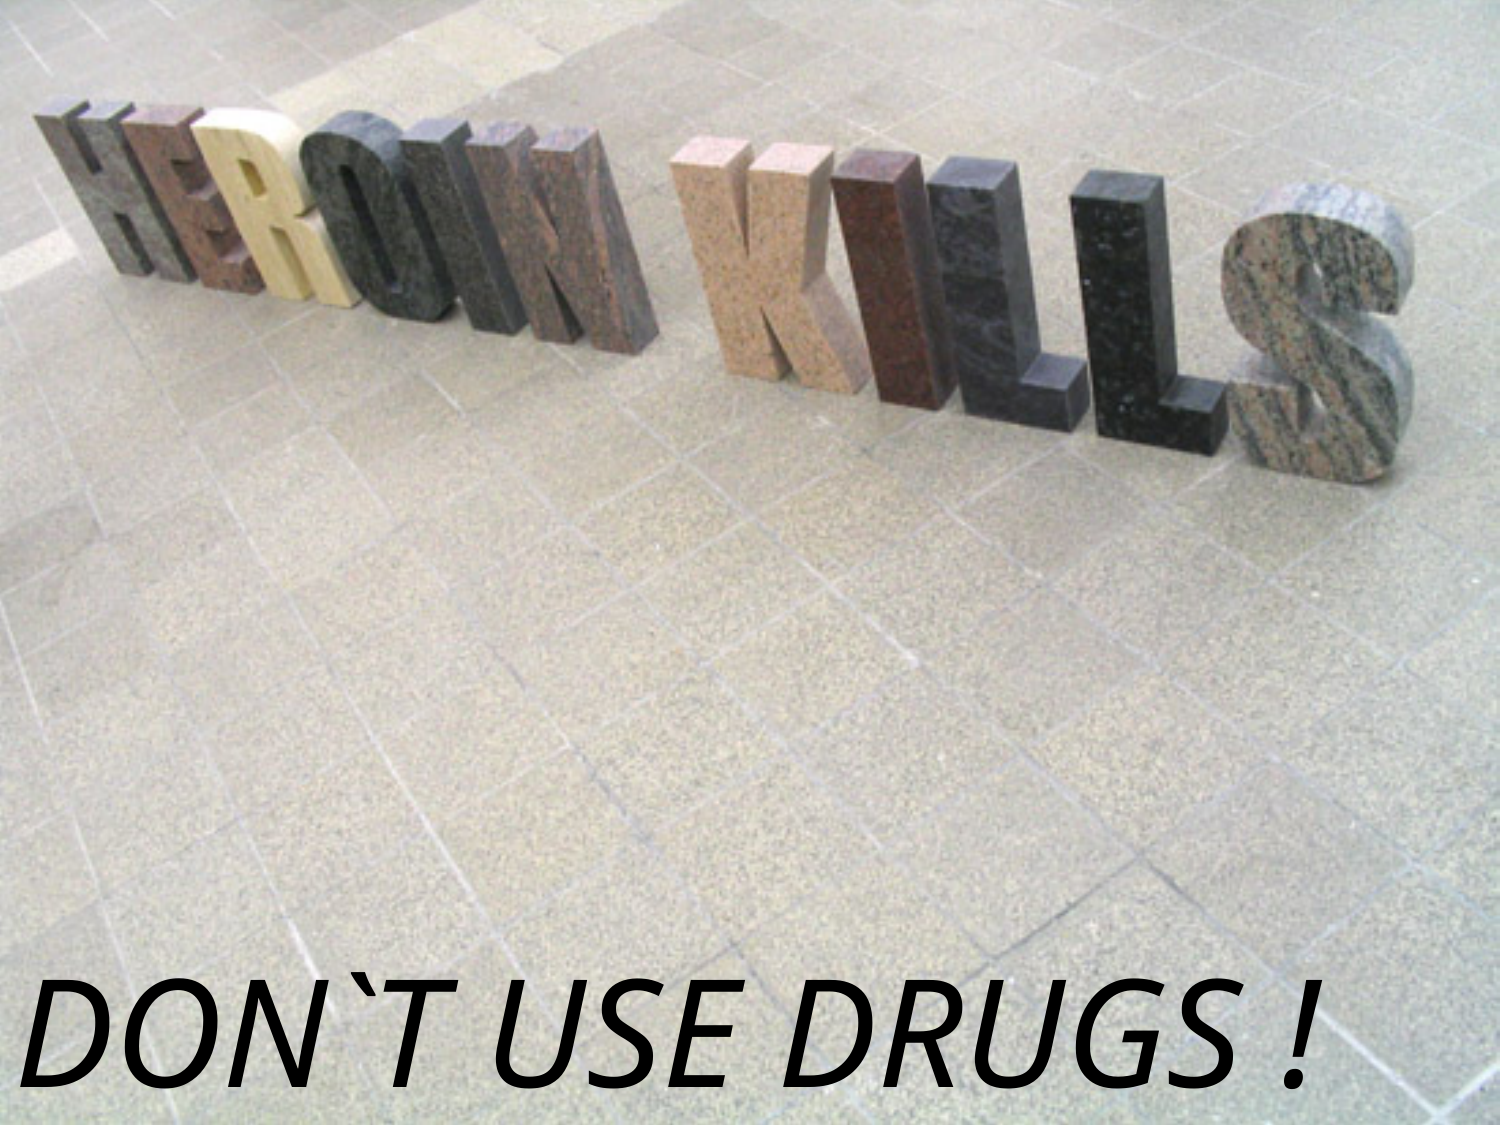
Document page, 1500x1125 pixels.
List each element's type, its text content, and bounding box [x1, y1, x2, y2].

text_box DON`T USE DRUGS ! [0, 929, 1500, 1125]
picture [0, 0, 1500, 929]
